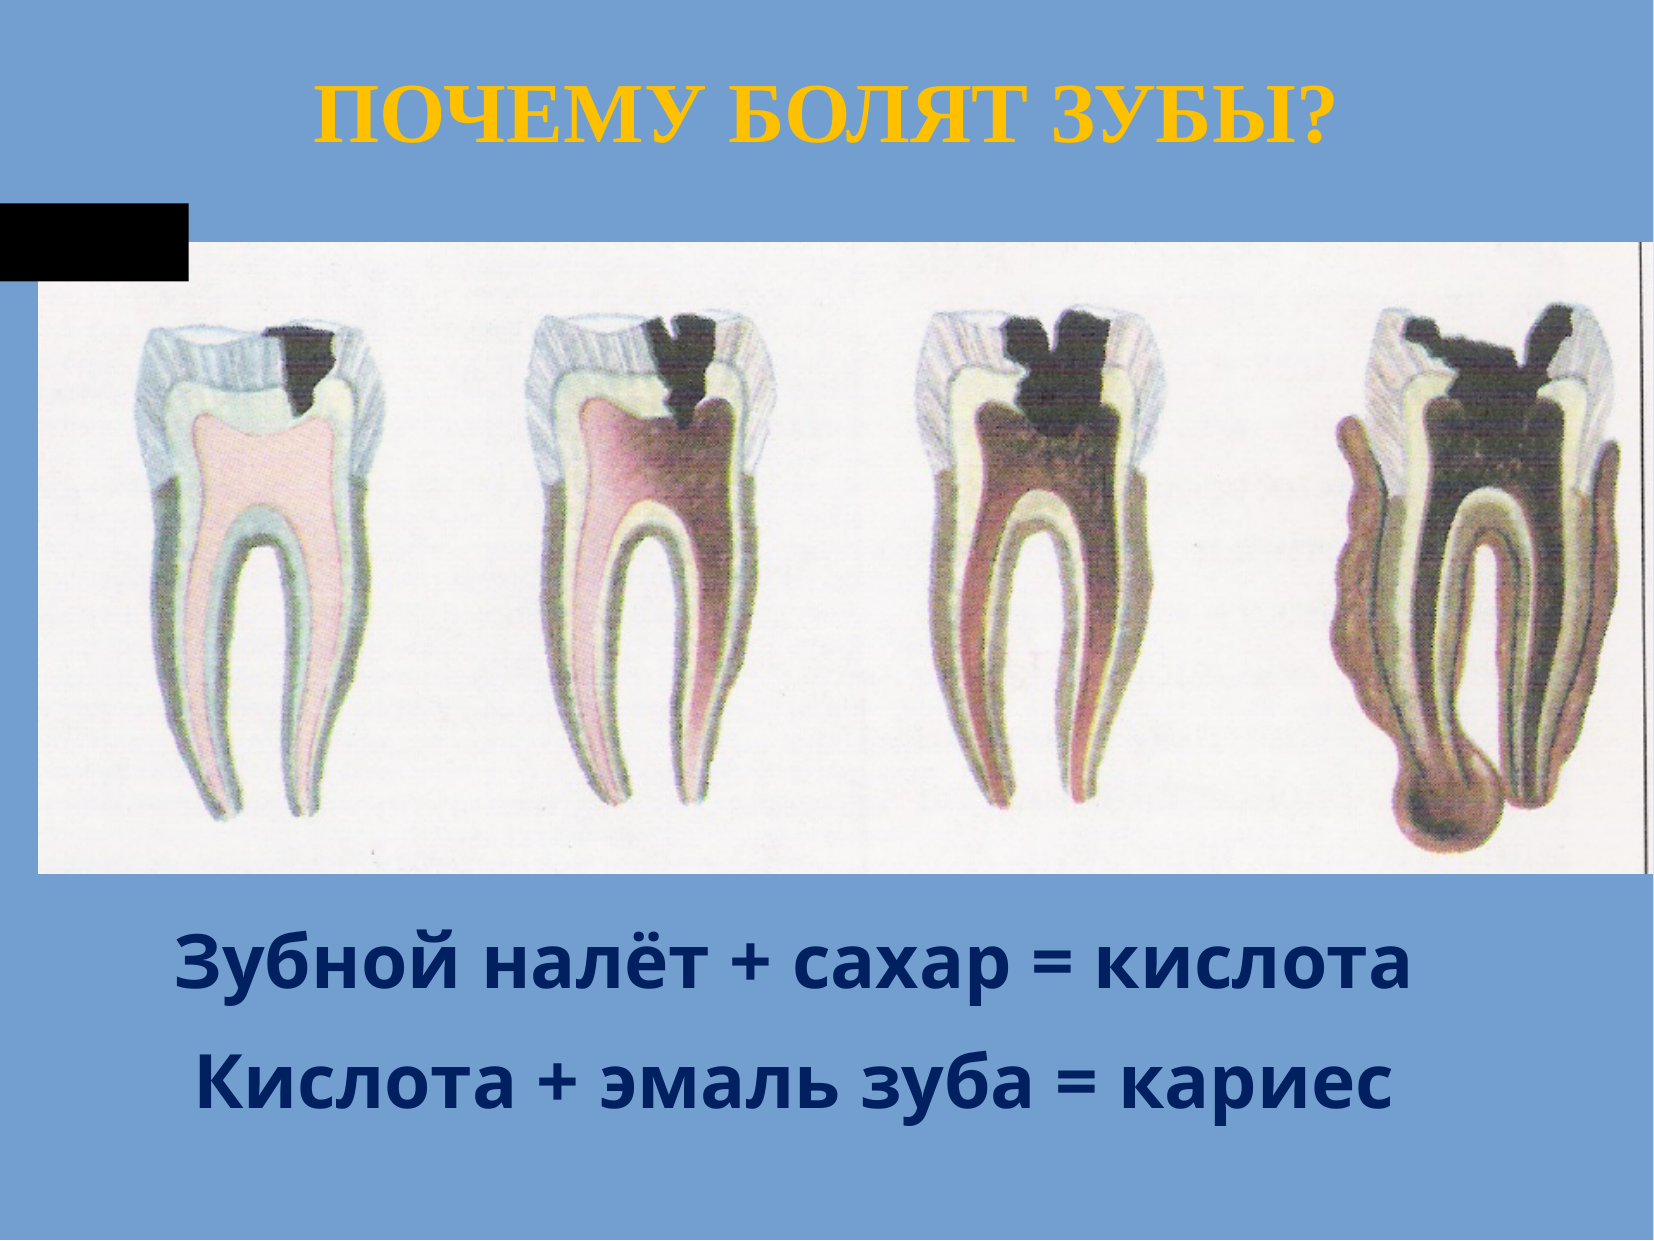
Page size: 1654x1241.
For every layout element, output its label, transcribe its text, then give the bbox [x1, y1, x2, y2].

text_box [0, 203, 189, 282]
list Зубной налёт + сахар = кислота Кислота + эмаль зуба = кариес [123, 906, 1465, 1193]
title ПОЧЕМУ БОЛЯТ ЗУБЫ? [82, 49, 1571, 242]
picture [38, 242, 1654, 874]
